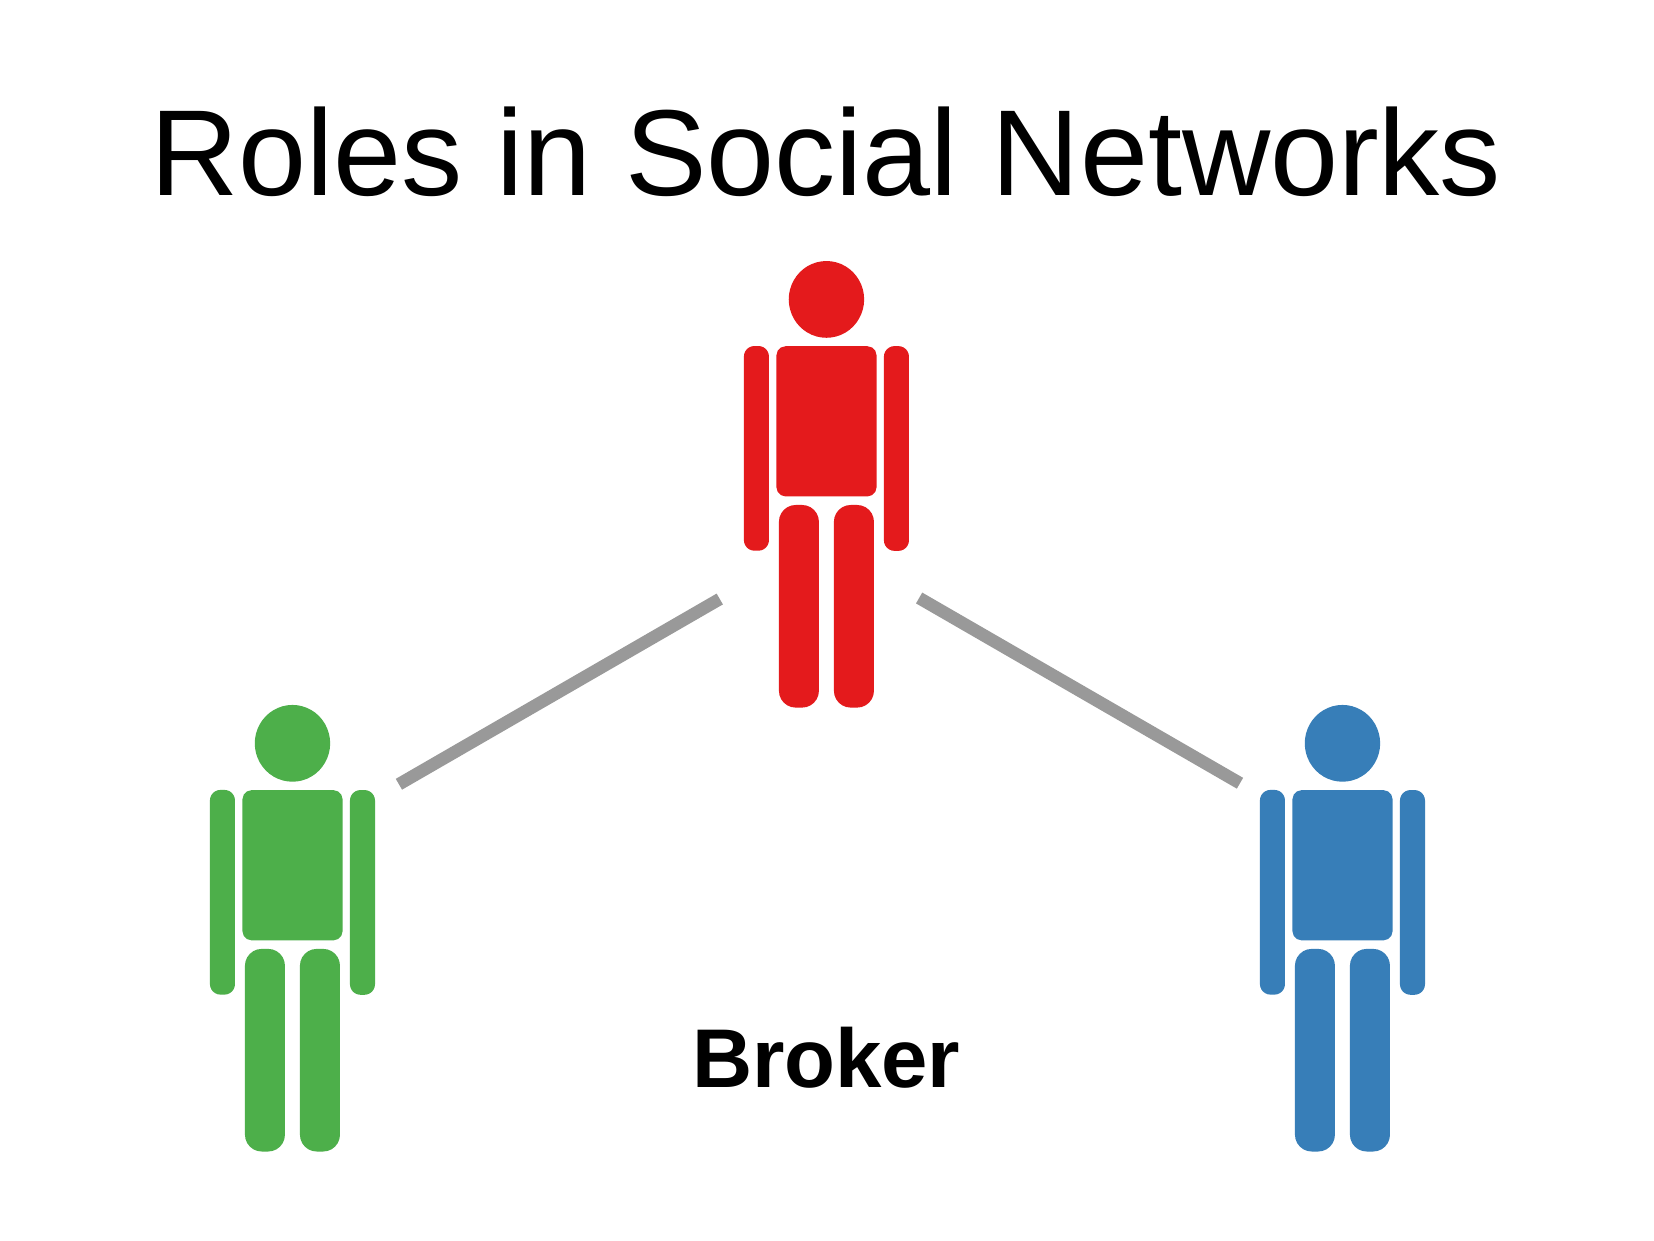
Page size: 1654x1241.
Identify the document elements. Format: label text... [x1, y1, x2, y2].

text_box [1304, 704, 1381, 782]
text_box [743, 346, 769, 551]
text_box [1292, 790, 1393, 941]
text_box [1399, 790, 1426, 995]
title Roles in Social Networks [82, 49, 1571, 257]
text_box [1259, 789, 1285, 995]
text_box [778, 504, 819, 708]
text_box [349, 790, 376, 995]
text_box [1294, 948, 1335, 1152]
text_box [833, 504, 874, 708]
text_box [244, 948, 285, 1152]
text_box [254, 704, 331, 782]
text_box [776, 346, 877, 497]
text_box Broker [677, 1005, 976, 1098]
text_box [209, 789, 235, 995]
text_box [299, 948, 340, 1152]
text_box [1349, 948, 1390, 1152]
text_box [883, 346, 909, 551]
text_box [788, 261, 865, 338]
text_box [242, 790, 343, 941]
